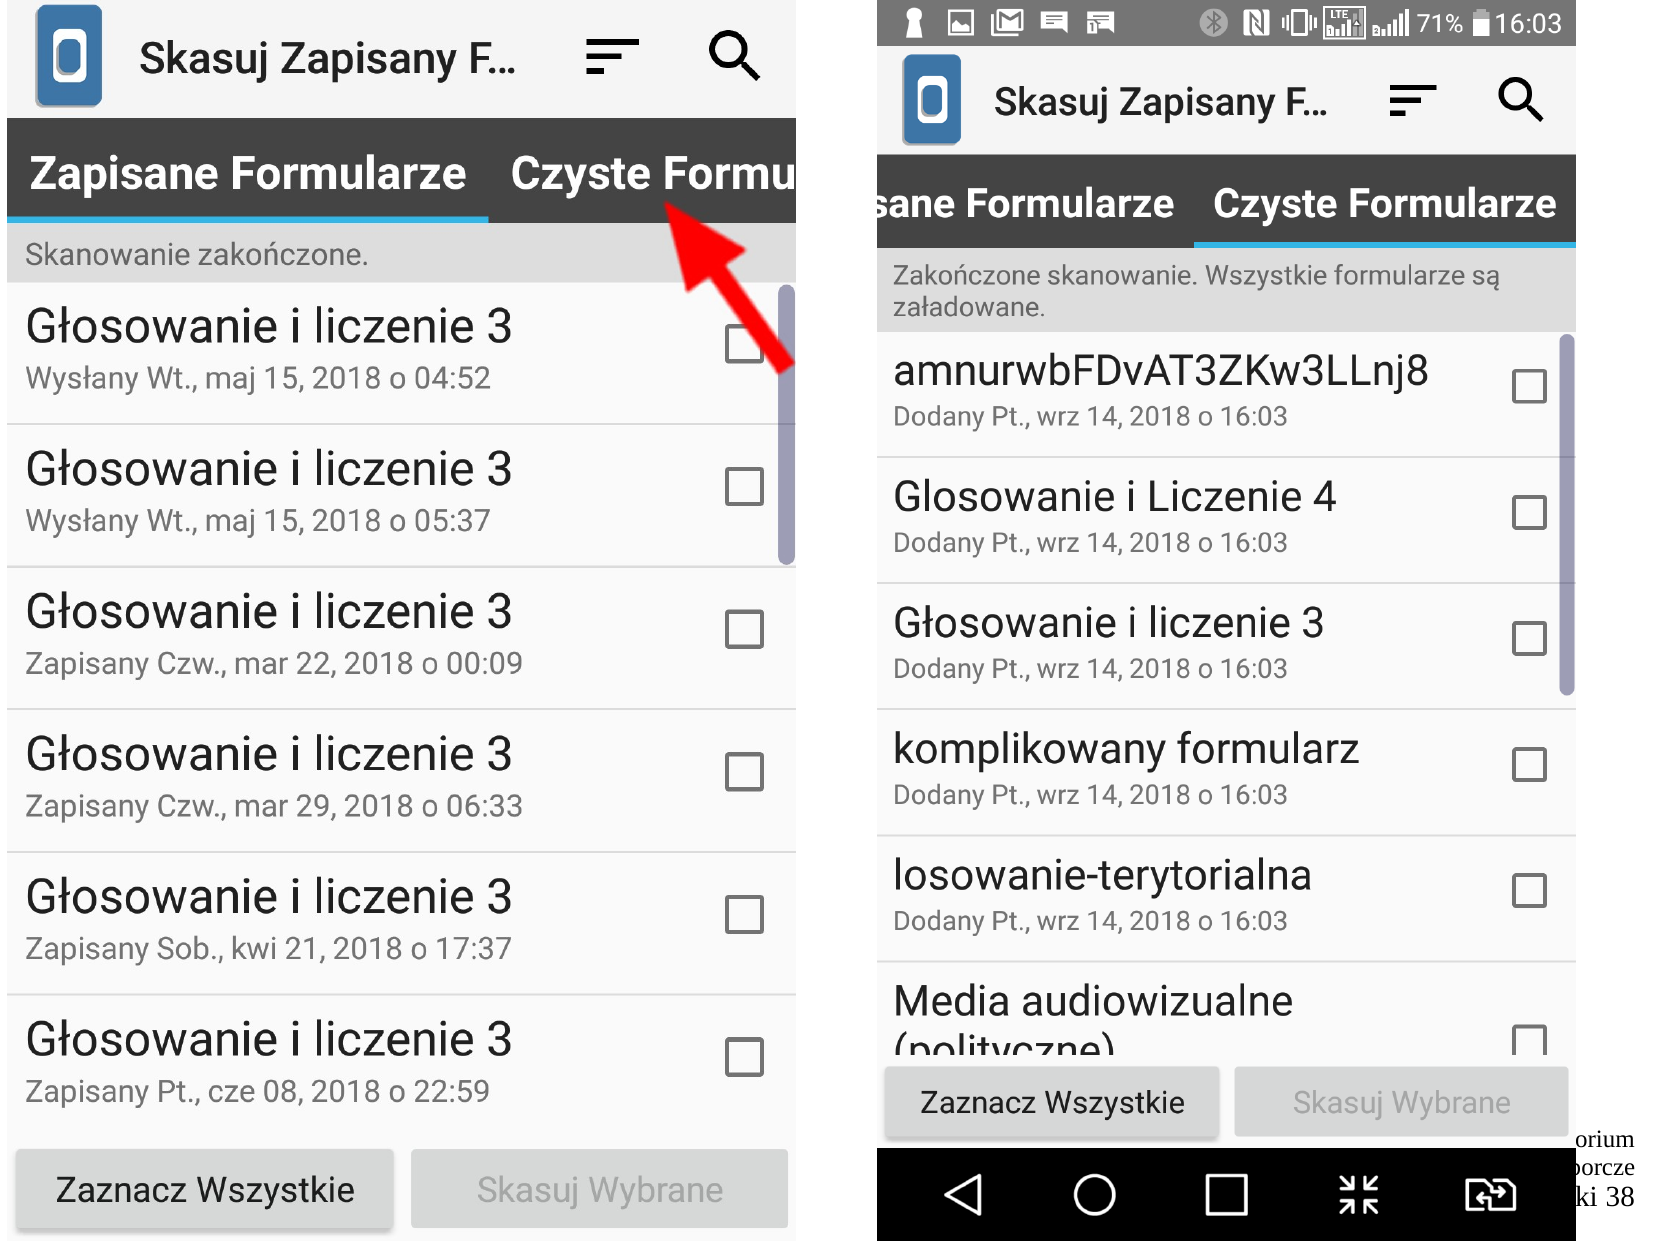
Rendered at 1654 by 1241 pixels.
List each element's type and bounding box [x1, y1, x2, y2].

picture [877, 0, 1576, 1241]
picture [7, 0, 796, 1241]
